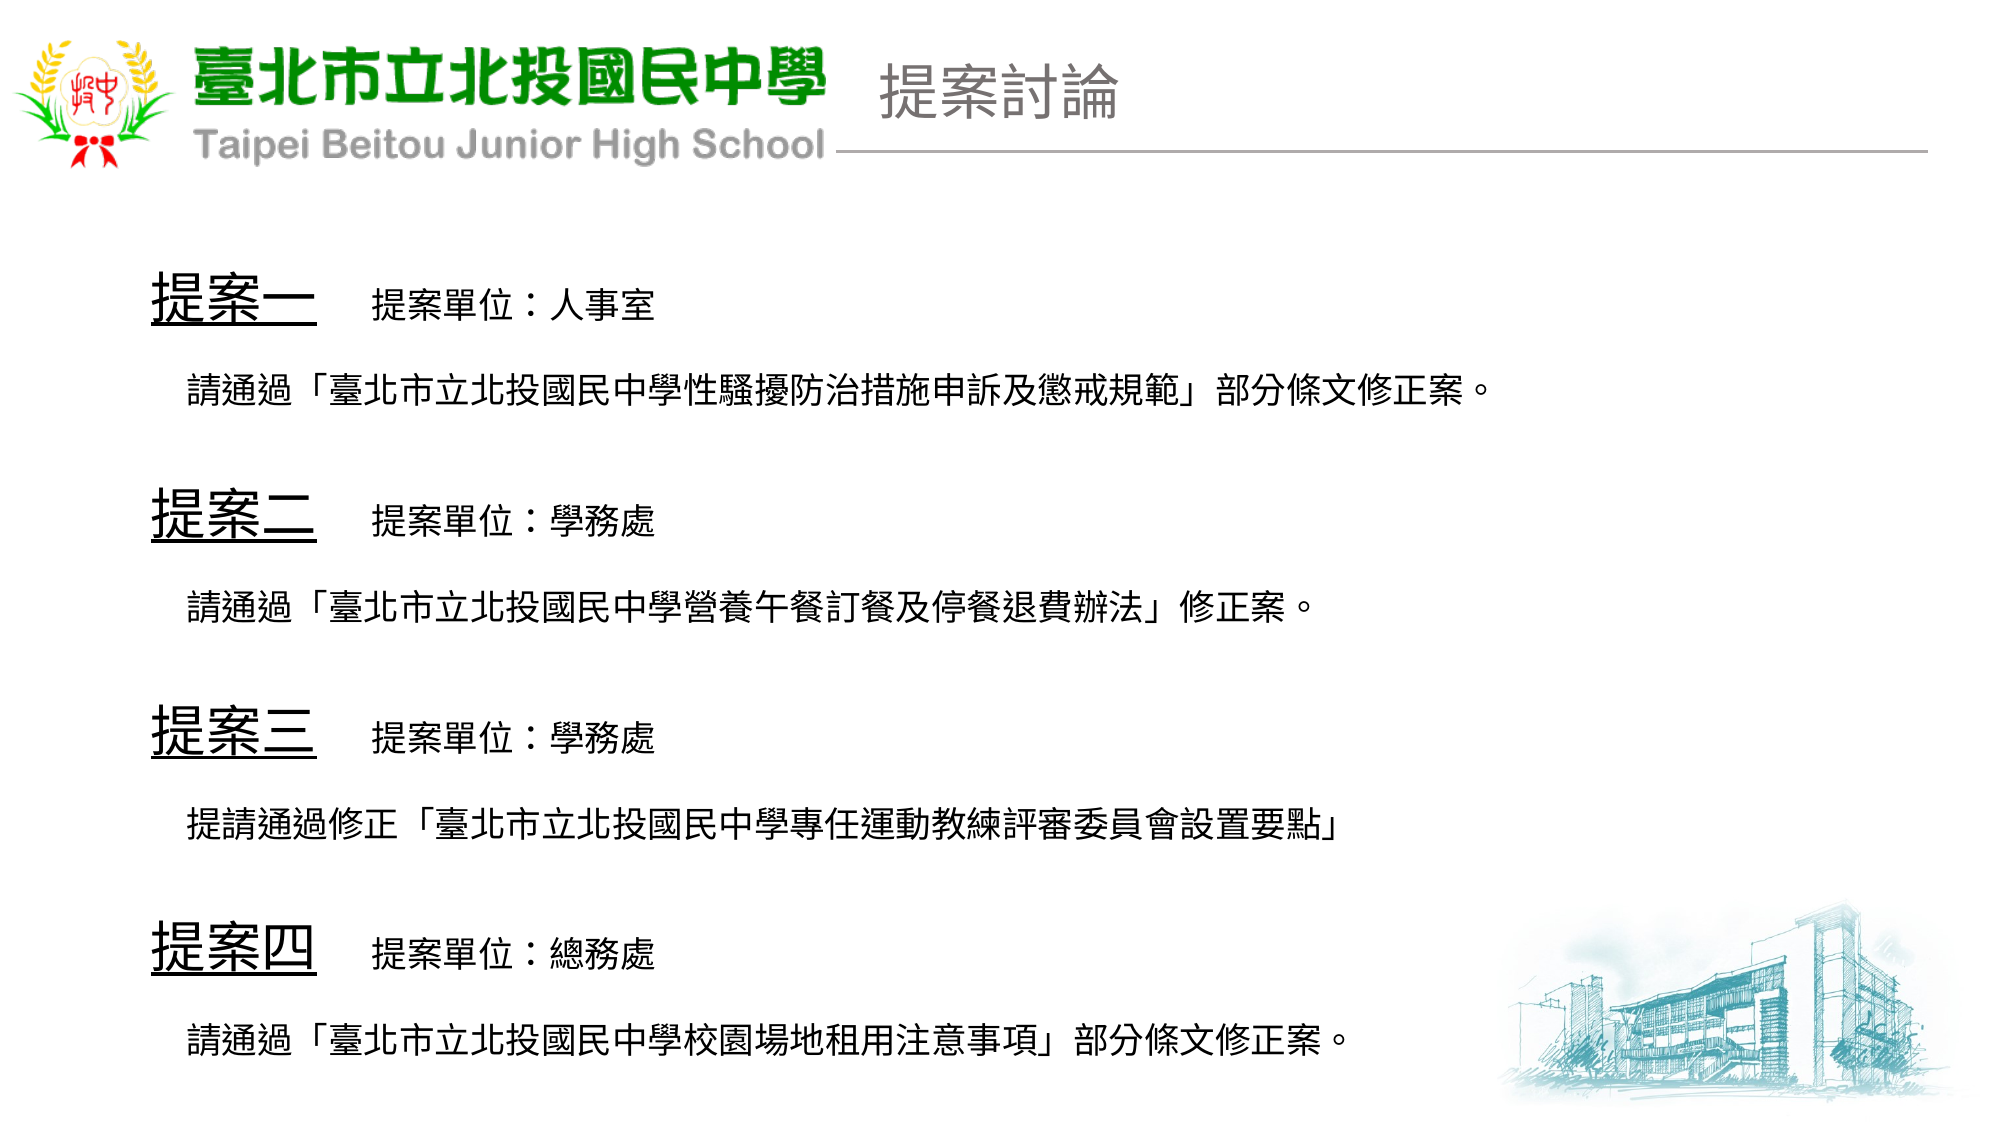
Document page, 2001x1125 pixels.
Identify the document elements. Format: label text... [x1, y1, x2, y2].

title 提案討論 [864, 52, 1929, 137]
text_box 提案一 提案單位：人事室 請通過「臺北市立北投國民中學性騷擾防治措施申訴及懲戒規範」部分條文修正案。 提案二 提案單位：學務處 請通過「臺北市立北投國民中學營養午餐訂餐及停餐退費辦法」修正案。 提案三 提案單位：學務處 提請通過修正「臺北市立北投國民中學專任運動教練評審委員會設置要點」 提案四 提案單位：總務處 請通過「臺北市立北投國民中學校園場地租用注意事項」部分條文修正案。 [135, 255, 1900, 1071]
